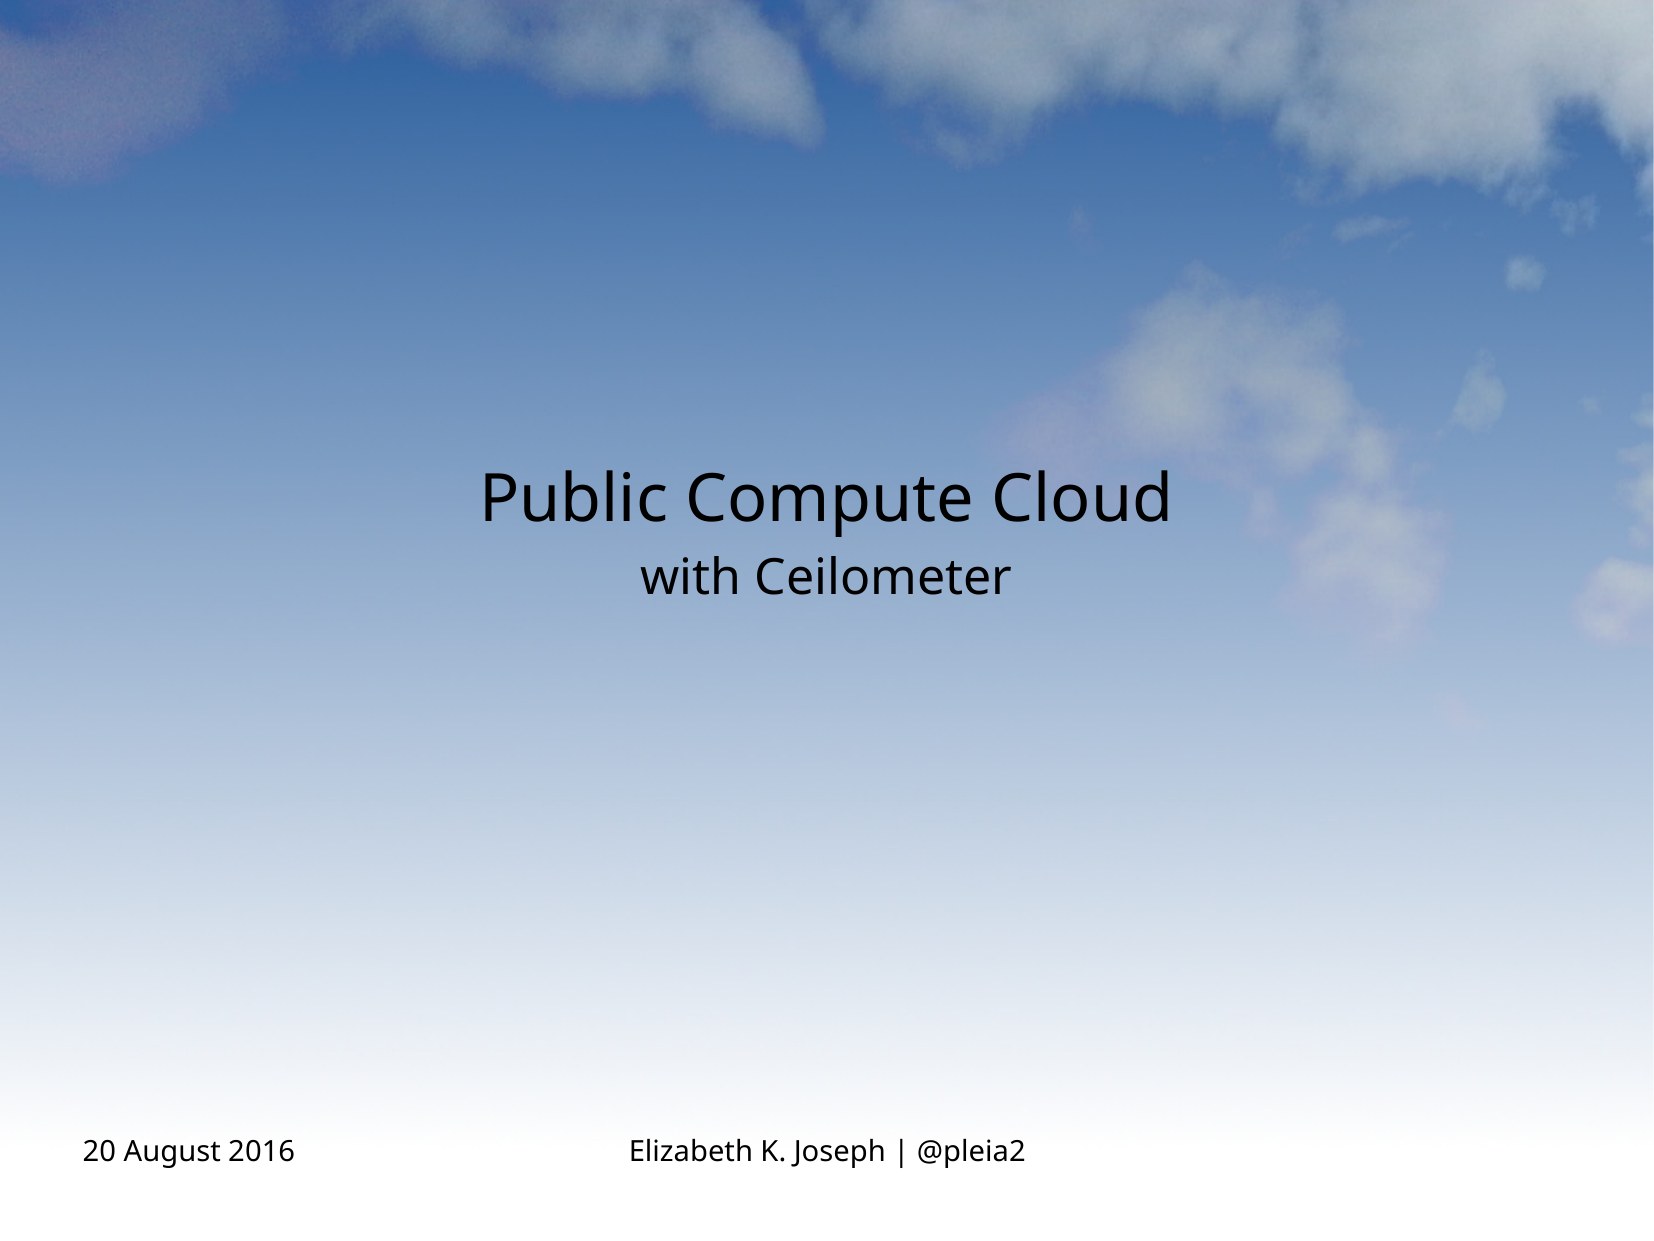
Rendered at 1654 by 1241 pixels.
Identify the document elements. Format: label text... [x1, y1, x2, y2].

subtitle Public Compute Cloud with Ceilometer [82, 49, 1571, 1010]
picture [0, 0, 1654, 1241]
